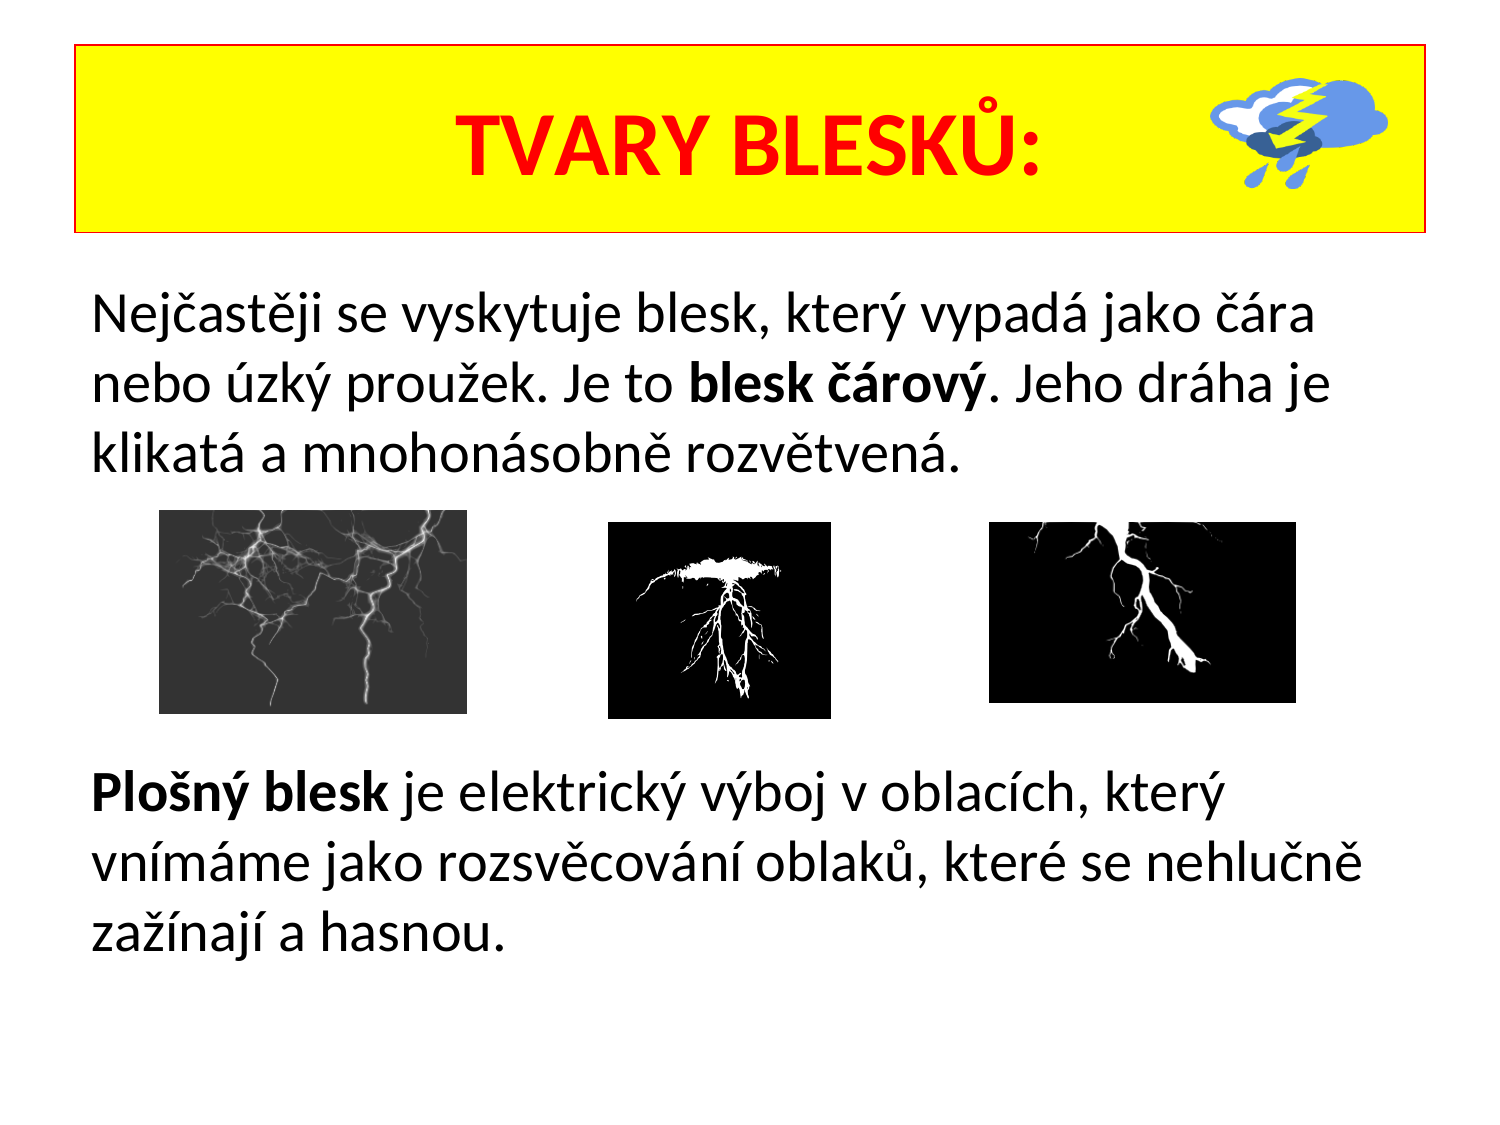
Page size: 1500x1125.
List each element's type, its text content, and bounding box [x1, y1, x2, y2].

picture [1210, 78, 1388, 189]
picture [989, 522, 1296, 703]
title TVARY BLESKŮ: [75, 45, 1426, 233]
picture [159, 510, 467, 714]
list Nejčastěji se vyskytuje blesk, který vypadá jako čára nebo úzký proužek. Je to blesk čárový. Jeho dráha je klikatá a mnohonásobně rozvětvená. Plošný blesk je elektrický výboj v oblacích, který vnímáme jako rozsvěcování oblaků, které se nehlučně zažínají a hasnou. [76, 267, 1427, 1010]
picture [608, 522, 831, 719]
